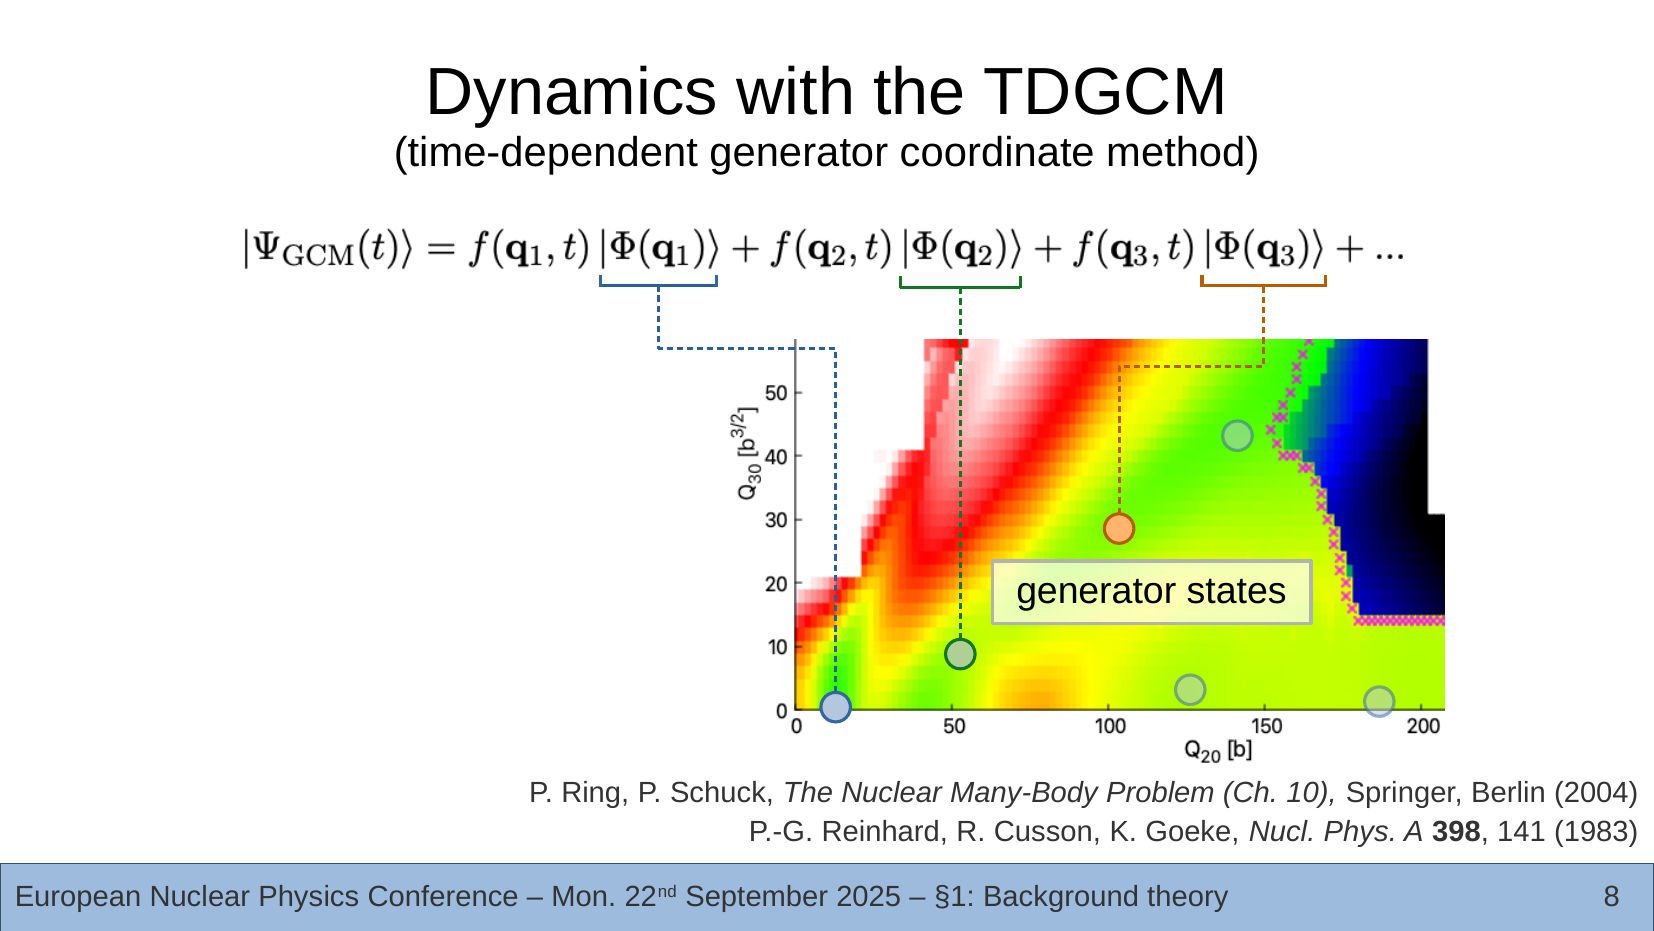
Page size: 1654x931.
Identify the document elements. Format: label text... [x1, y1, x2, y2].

text_box generator states [992, 561, 1312, 624]
picture [708, 339, 1445, 769]
text_box [1104, 513, 1134, 544]
text_box [820, 692, 851, 722]
text_box <number> [1471, 863, 1635, 930]
text_box [1175, 674, 1206, 705]
text_box [1364, 686, 1395, 717]
text_box P. Ring, P. Schuck, The Nuclear Many-Body Problem (Ch. 10), Springer, Berlin (2004) P.-G. Reinhard, R. Cusson, K. Goeke, Nucl. Phys. A 398, 141 (1983) [271, 768, 1654, 855]
picture [238, 218, 1416, 276]
text_box [1222, 420, 1253, 451]
text_box [945, 639, 976, 669]
title Dynamics with the TDGCM (time-dependent generator coordinate method) [366, 37, 1288, 193]
text_box [1524, 863, 1654, 931]
text_box European Nuclear Physics Conference – Mon. 22nd September 2025 – §1: Background theory [0, 856, 1524, 931]
